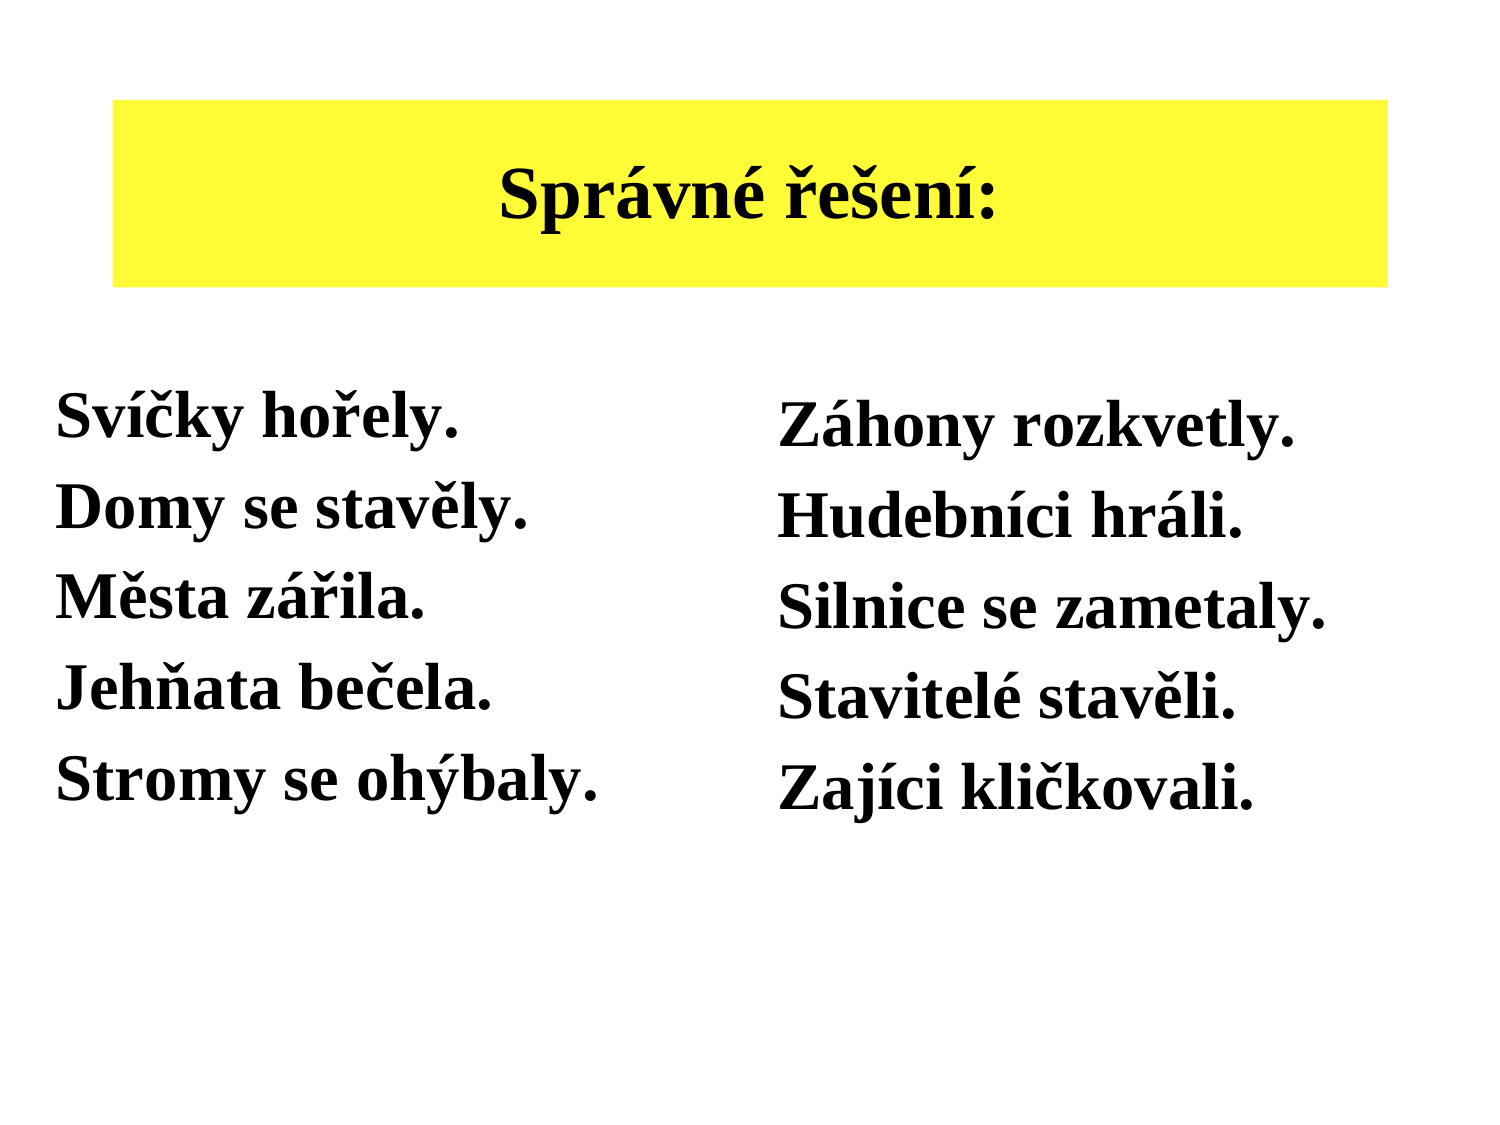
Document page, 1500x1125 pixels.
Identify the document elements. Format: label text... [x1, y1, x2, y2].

text_box Záhony rozkvetly. Hudebníci hráli. Silnice se zametaly. Stavitelé stavěli. Zajíci kličkovali. [762, 379, 1424, 1000]
list Svíčky hořely. Domy se stavěly. Města zářila. Jehňata bečela. Stromy se ohýbaly. [41, 370, 738, 1046]
title Správné řešení: [112, 99, 1388, 288]
